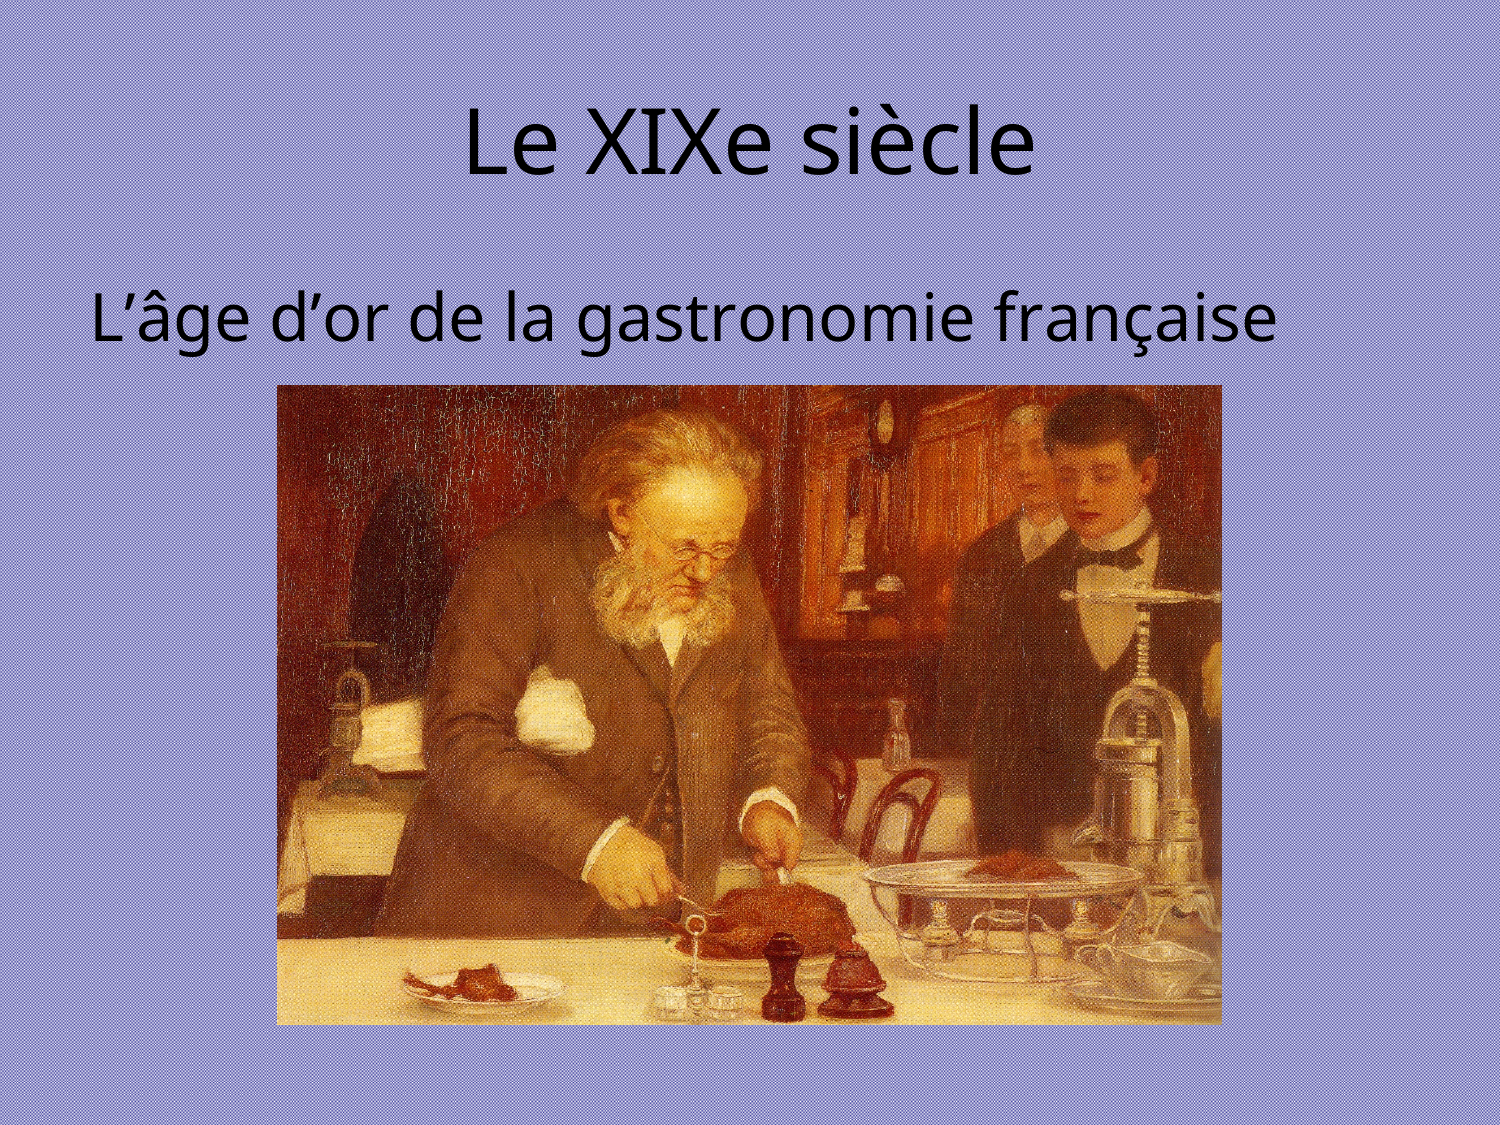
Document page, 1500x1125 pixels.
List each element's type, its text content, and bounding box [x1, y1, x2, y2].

chart [277, 385, 1222, 1025]
list L’âge d’or de la gastronomie française [75, 262, 1426, 1006]
picture [0, 0, 1500, 1125]
title Le XIXe siècle [75, 45, 1426, 233]
